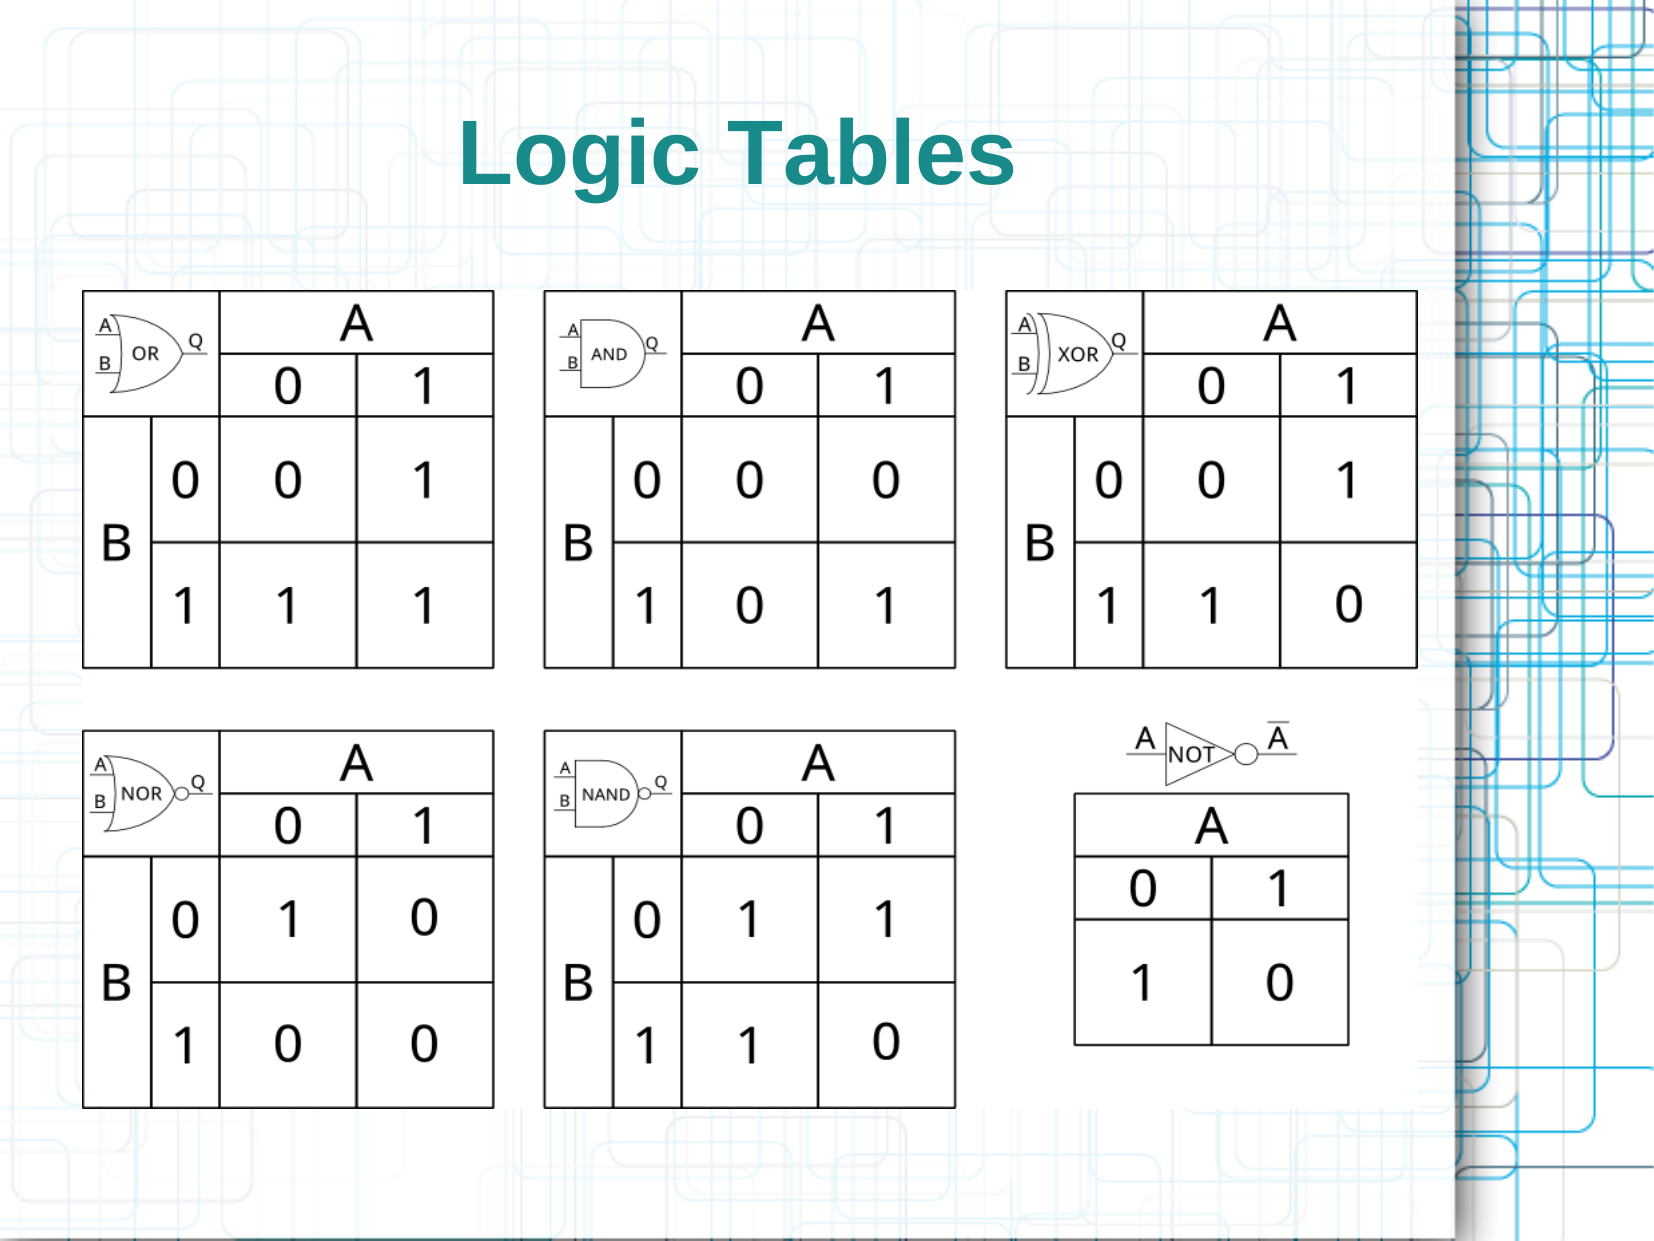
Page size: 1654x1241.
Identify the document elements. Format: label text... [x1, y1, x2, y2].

picture [0, 0, 1654, 1241]
title Logic Tables [59, 49, 1418, 257]
